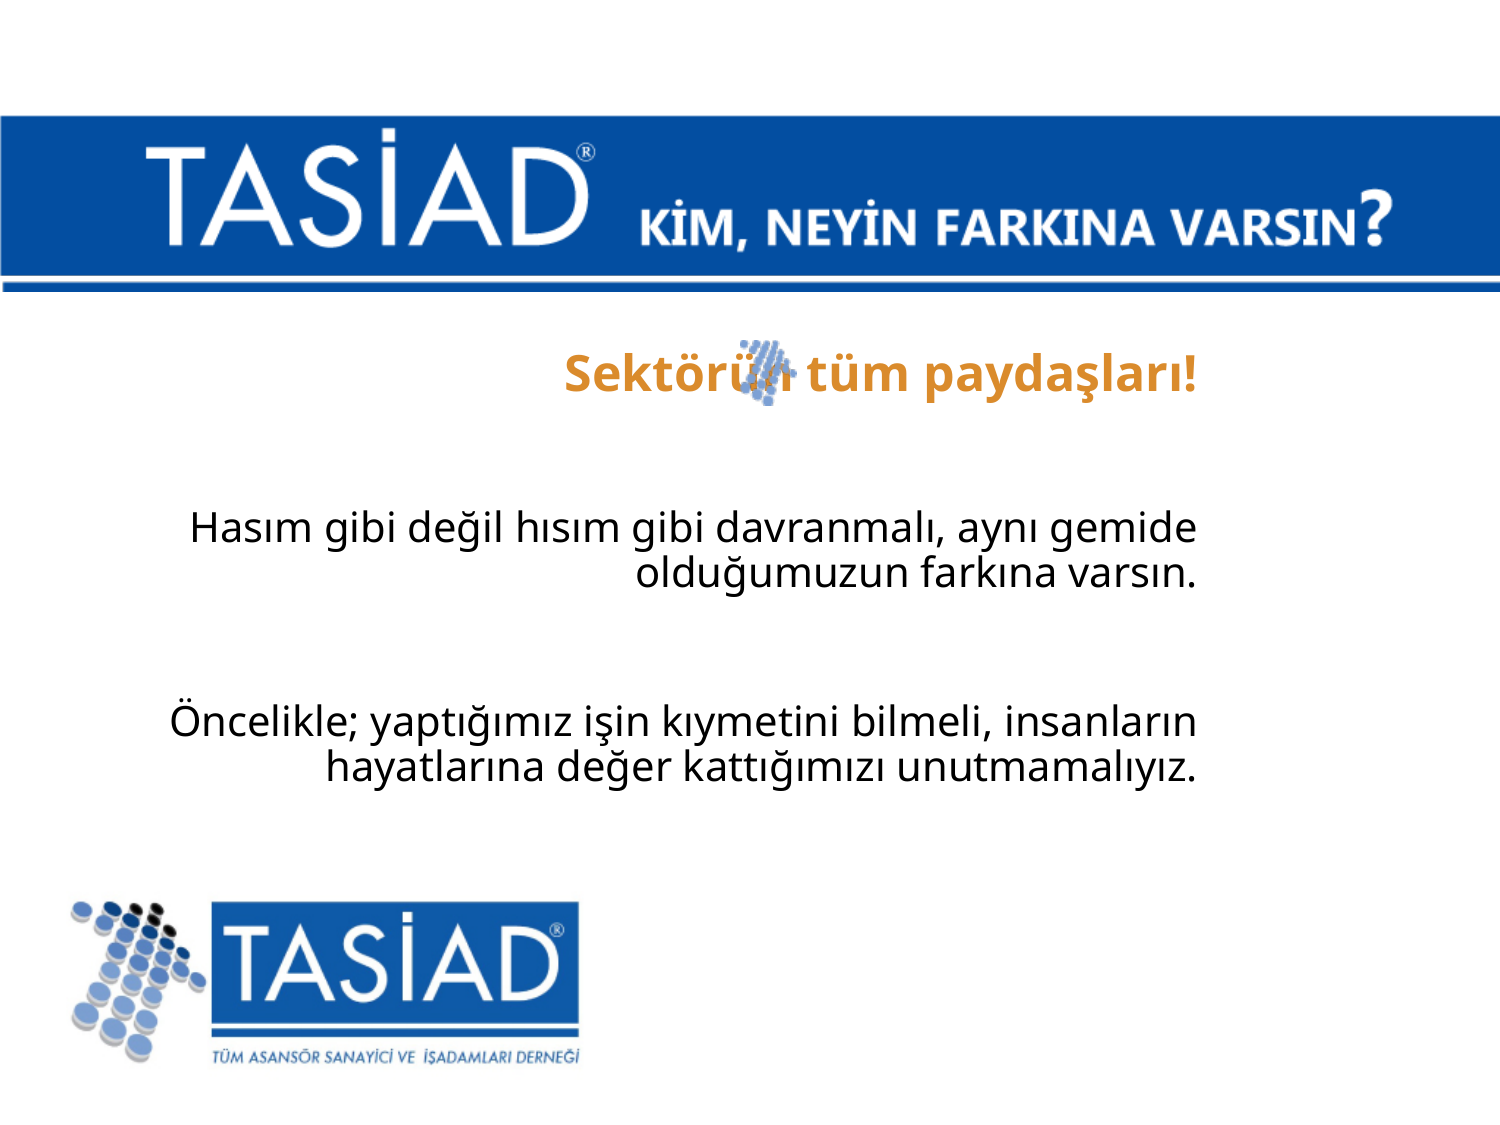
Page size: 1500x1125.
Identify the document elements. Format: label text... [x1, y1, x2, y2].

picture [740, 340, 797, 407]
text_box Sektörün tüm paydaşları! Hasım gibi değil hısım gibi davranmalı, aynı gemide olduğumuzun farkına varsın. Öncelikle; yaptığımız işin kıymetini bilmeli, insanların hayatlarına değer kattığımızı unutmamalıyız. [154, 340, 1418, 1014]
